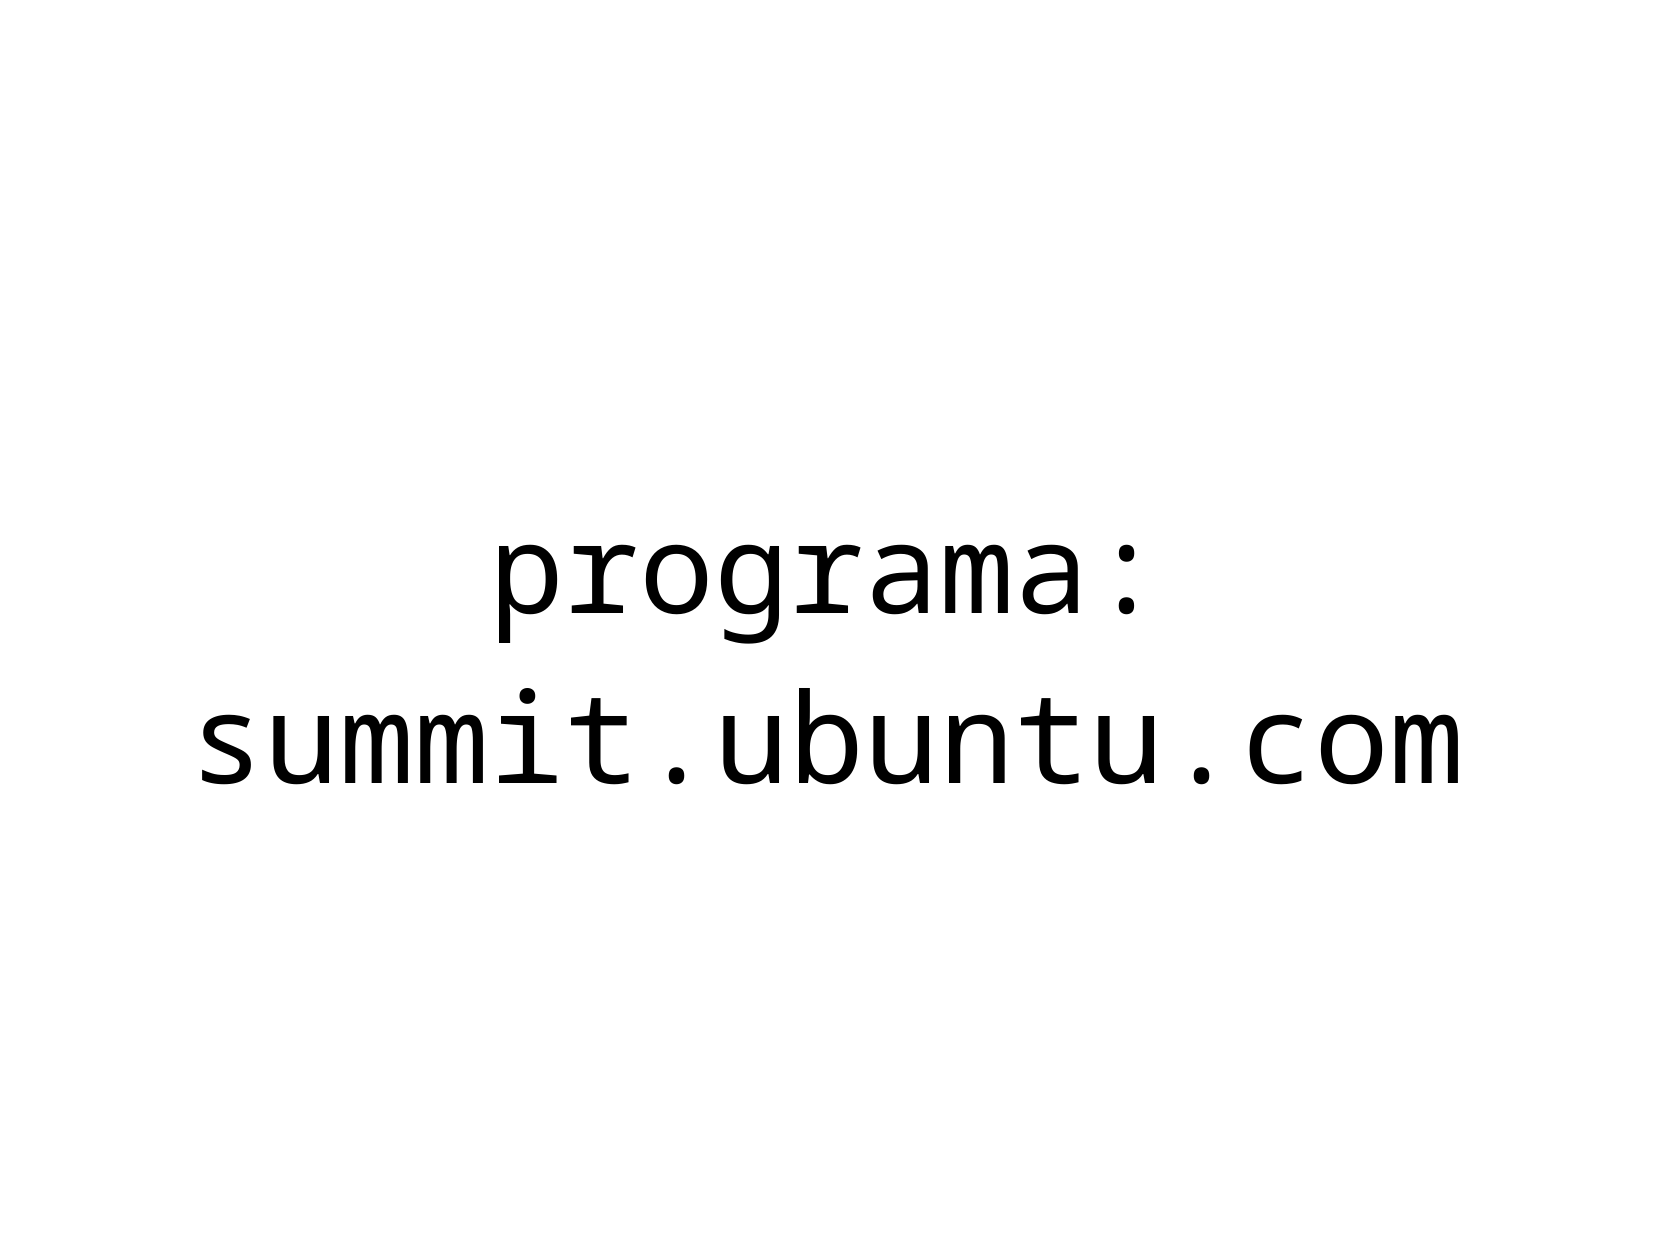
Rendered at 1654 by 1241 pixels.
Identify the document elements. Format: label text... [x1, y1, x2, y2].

subtitle programa: summit.ubuntu.com [82, 290, 1571, 1010]
